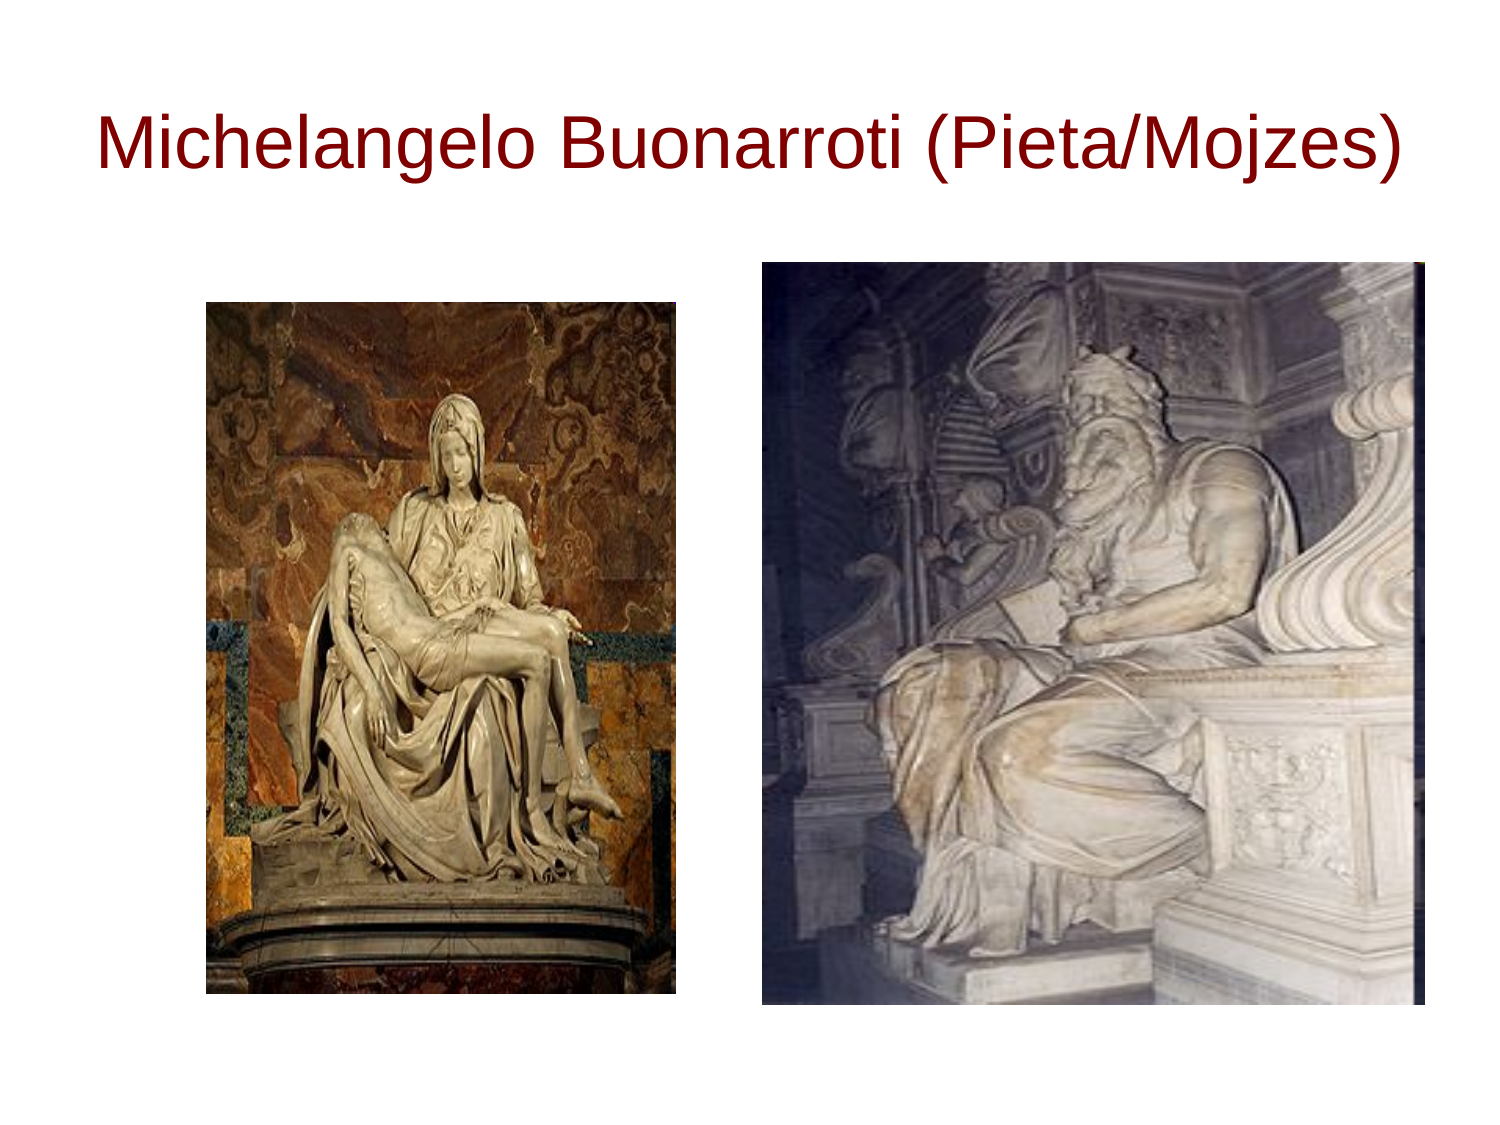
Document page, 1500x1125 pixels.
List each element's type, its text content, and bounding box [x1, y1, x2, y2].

title Michelangelo Buonarroti (Pieta/Mojzes) [75, 45, 1425, 233]
picture [762, 262, 1425, 1005]
picture [206, 302, 676, 994]
